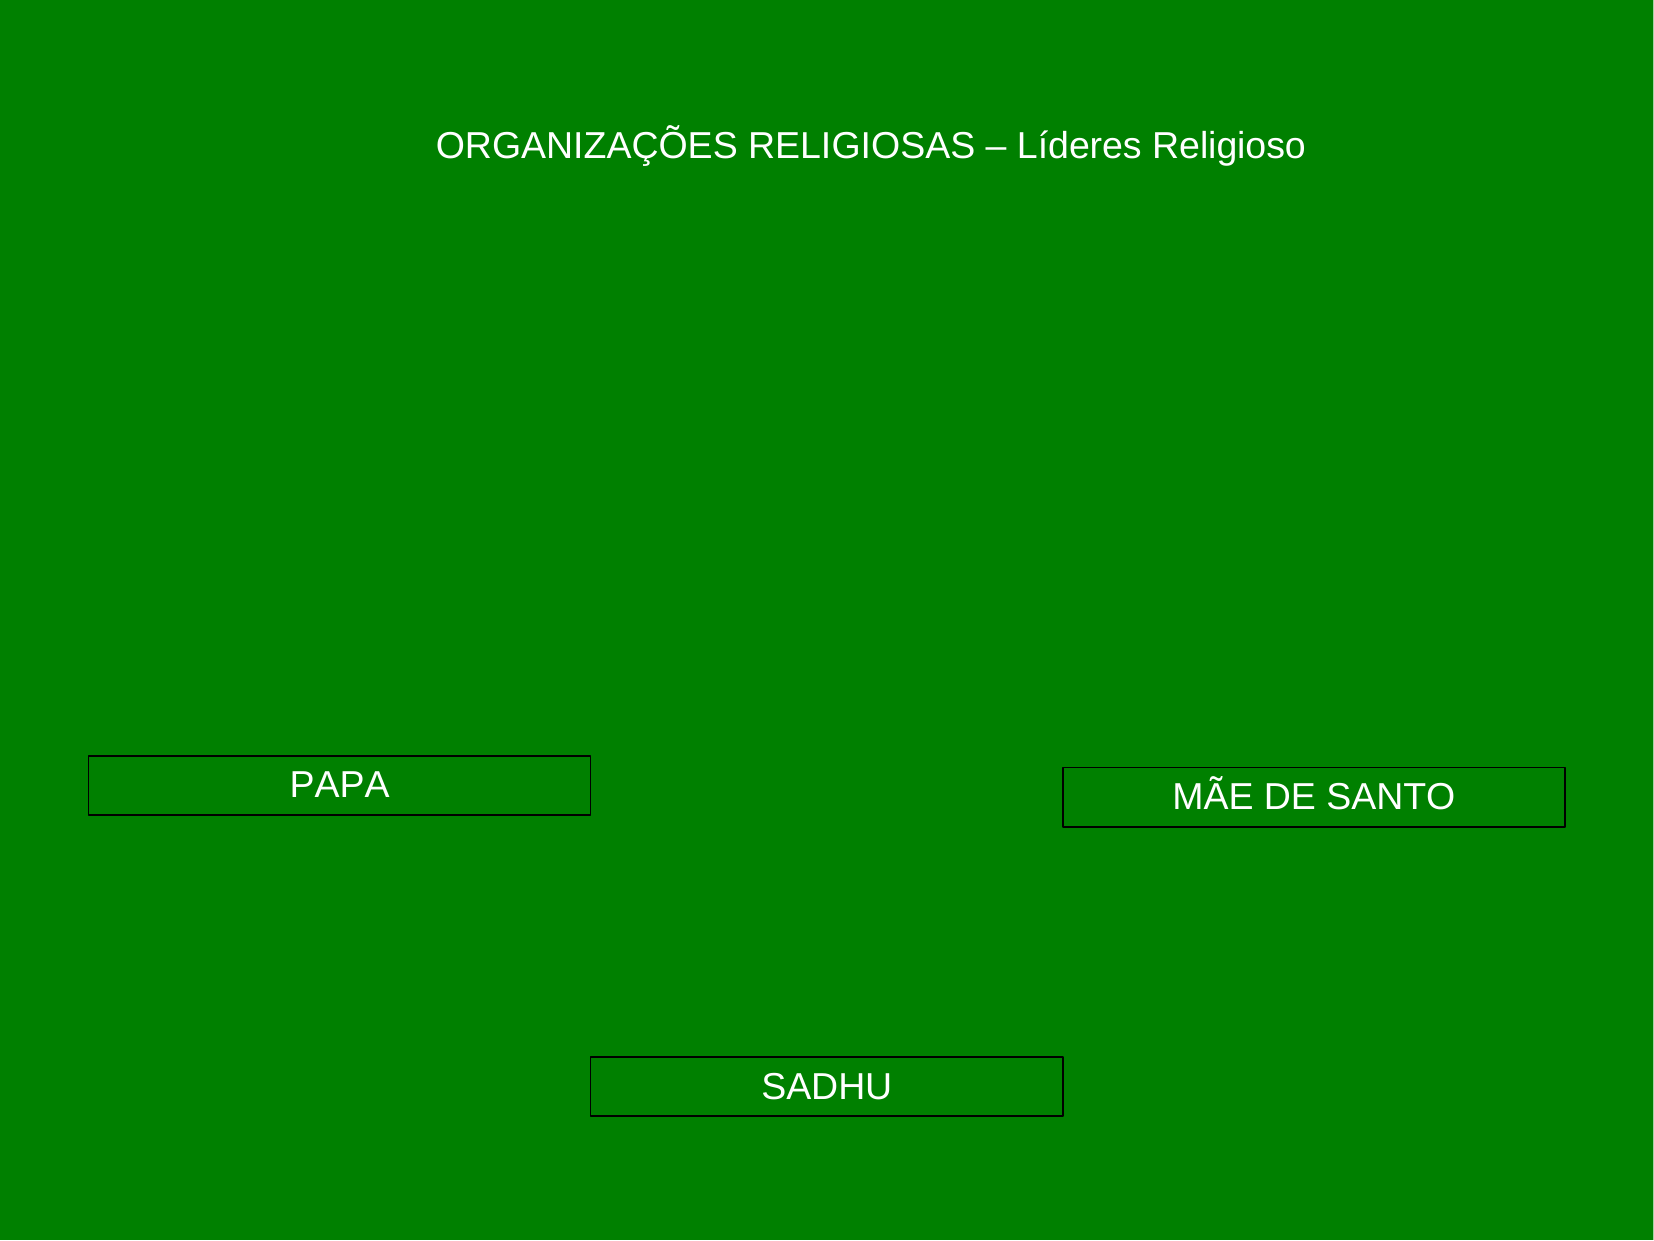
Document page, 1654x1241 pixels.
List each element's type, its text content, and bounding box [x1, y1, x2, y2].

text_box ORGANIZAÇÕES RELIGIOSAS – Líderes Religioso [383, 118, 1359, 175]
text_box PAPA [88, 755, 591, 816]
text_box MÃE DE SANTO [1062, 767, 1566, 827]
text_box SADHU [590, 1056, 1063, 1117]
